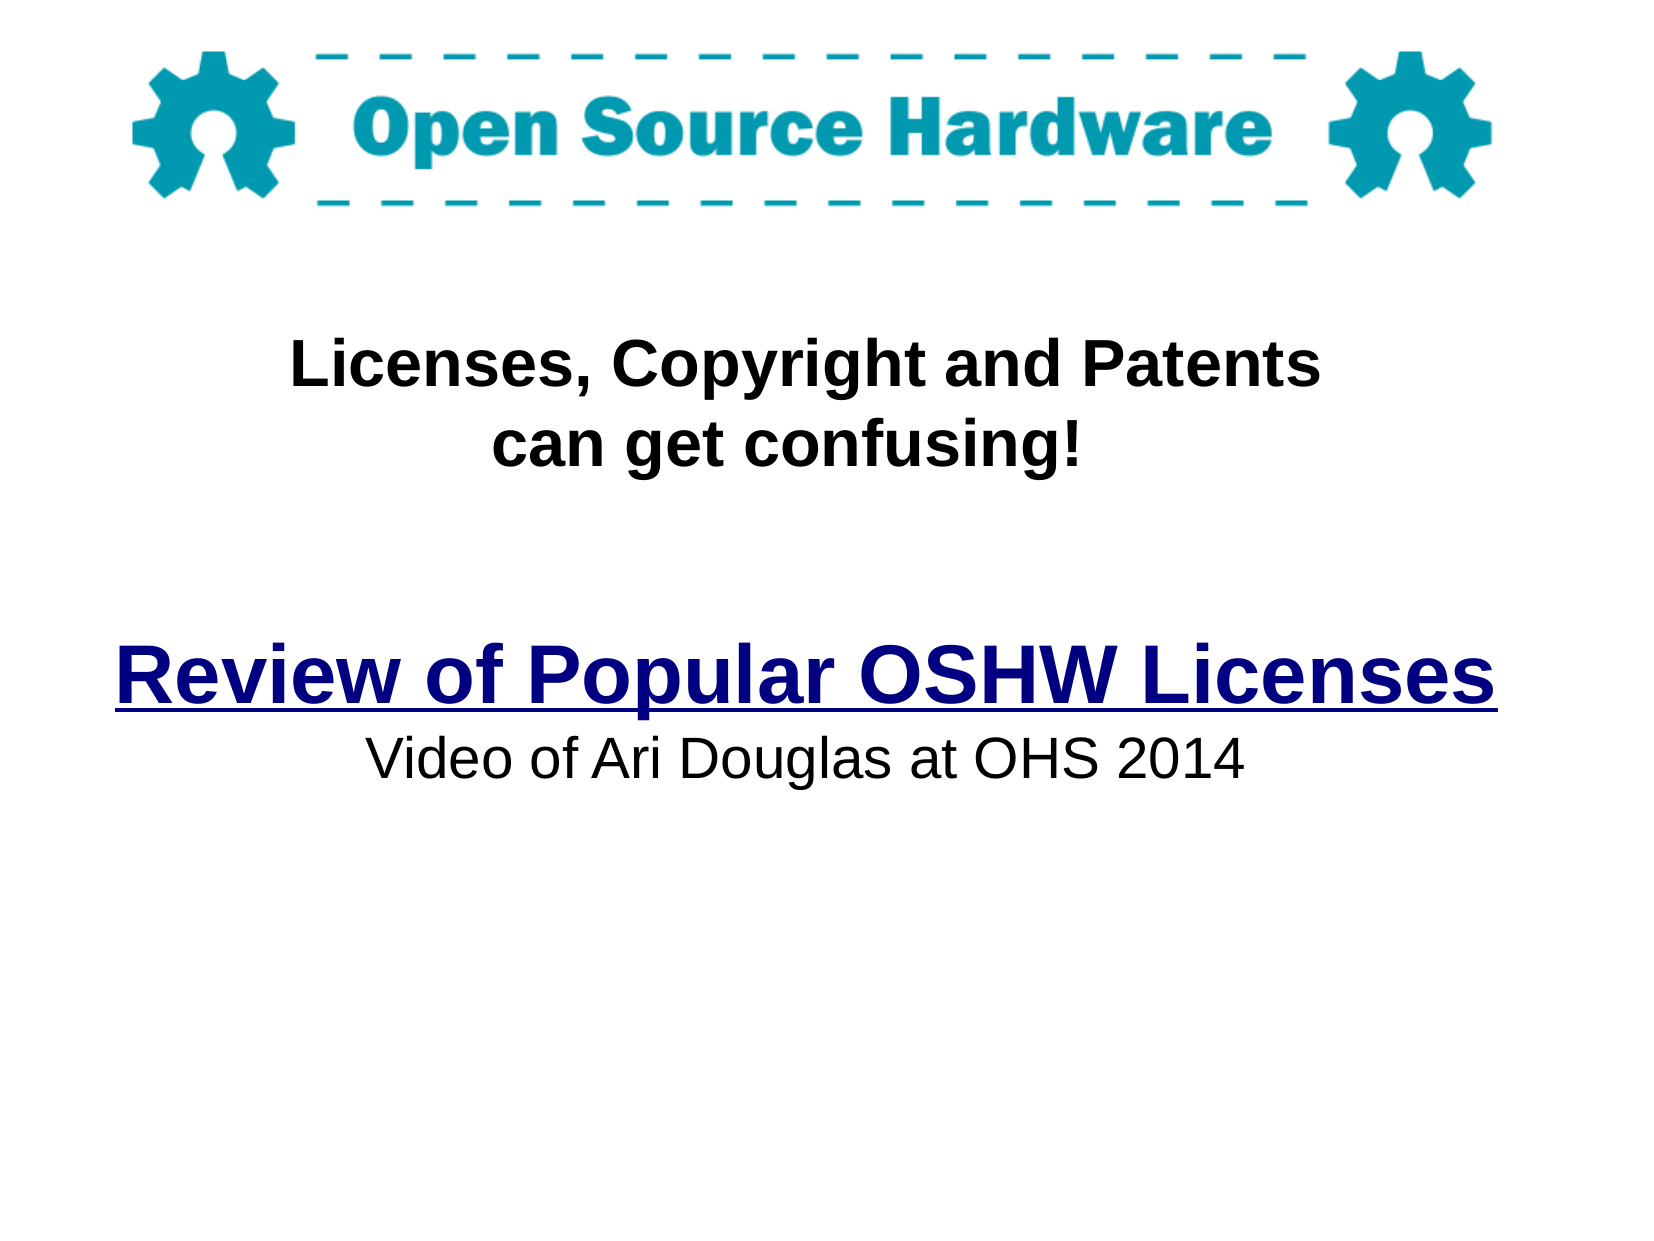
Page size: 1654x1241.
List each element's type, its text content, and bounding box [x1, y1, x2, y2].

text_box Licenses, Copyright and Patents can get confusing! Review of Popular OSHW Licenses Video of Ari Douglas at OHS 2014 [75, 239, 1538, 1185]
picture [114, 11, 1530, 240]
